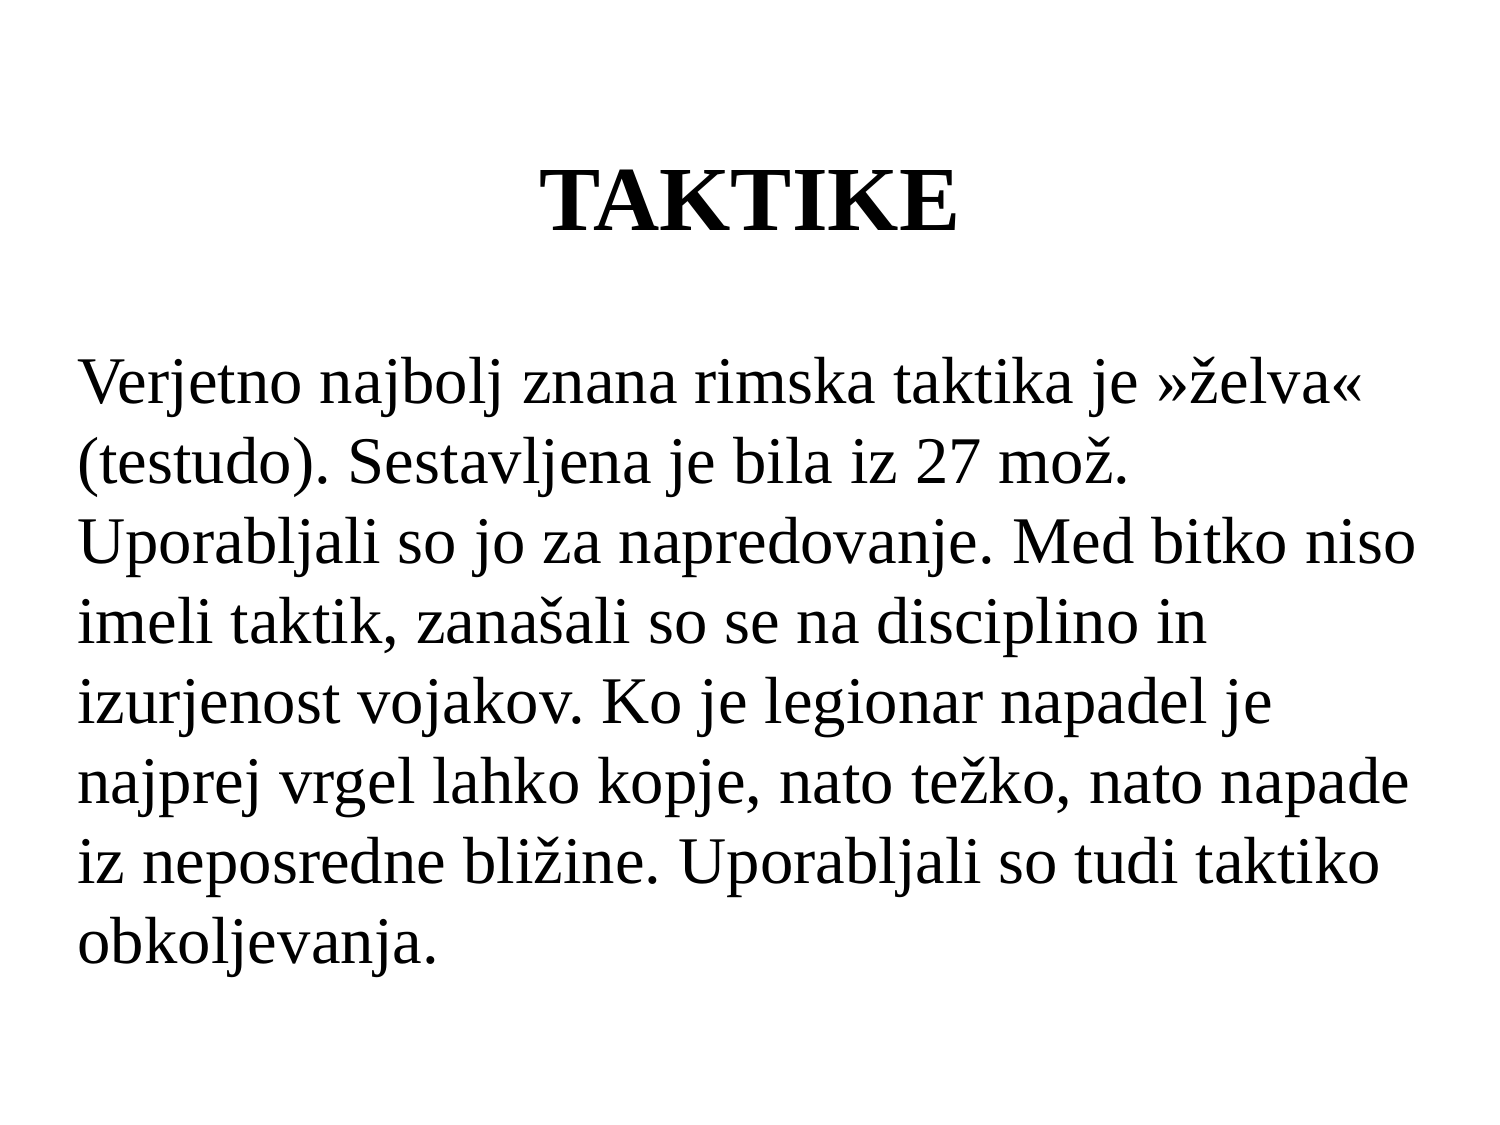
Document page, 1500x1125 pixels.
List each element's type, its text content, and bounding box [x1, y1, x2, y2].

text_box Verjetno najbolj znana rimska taktika je »želva« (testudo). Sestavljena je bila iz 27 mož. Uporabljali so jo za napredovanje. Med bitko niso imeli taktik, zanašali so se na disciplino in izurjenost vojakov. Ko je legionar napadel je najprej vrgel lahko kopje, nato težko, nato napade iz neposredne bližine. Uporabljali so tudi taktiko obkoljevanja. [62, 329, 1438, 1065]
title TAKTIKE [112, 99, 1388, 288]
